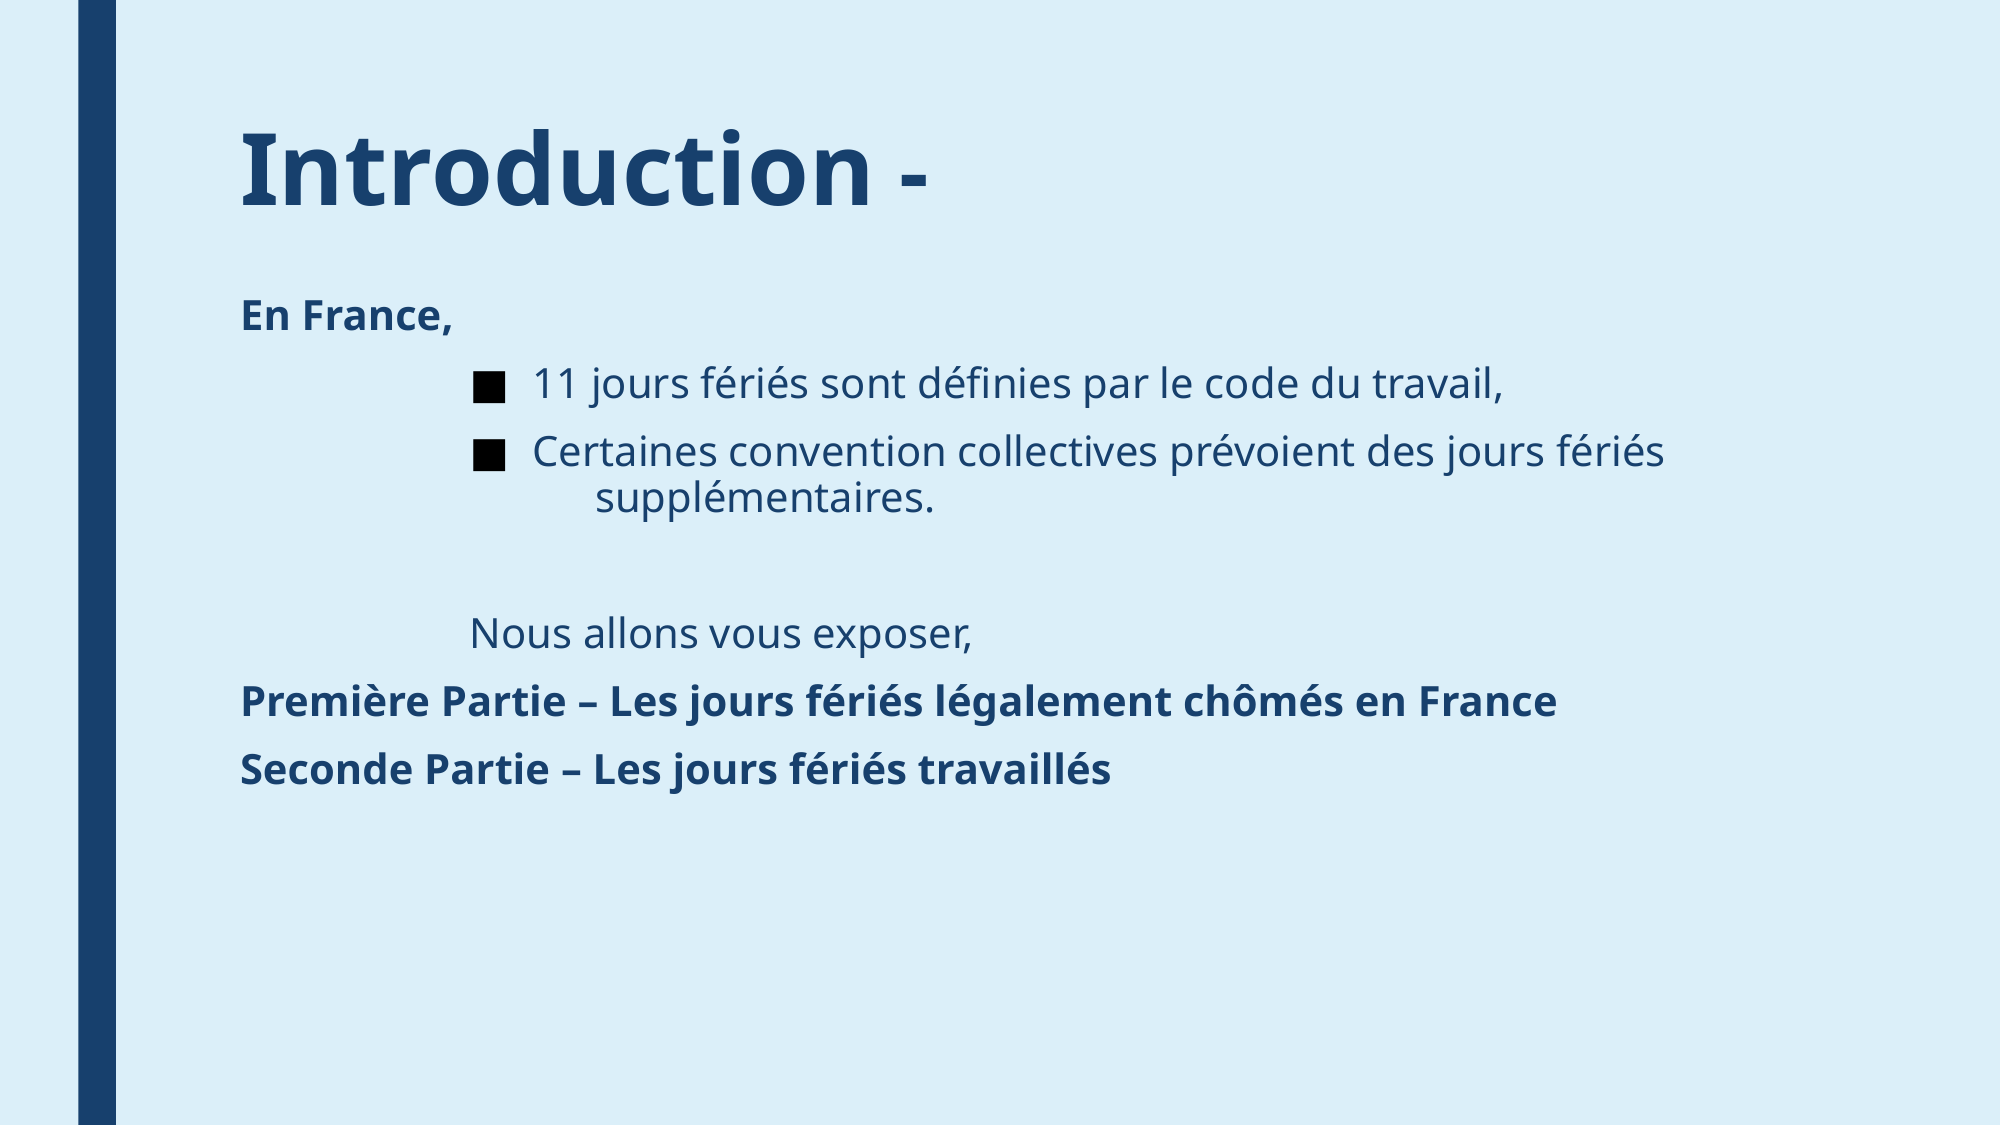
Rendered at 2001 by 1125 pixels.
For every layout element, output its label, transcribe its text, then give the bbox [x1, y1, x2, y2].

list En France, 11 jours fériés sont définies par le code du travail, Certaines convention collectives prévoient des jours fériés supplémentaires. Nous allons vous exposer, Première Partie – Les jours fériés légalement chômés en France Seconde Partie – Les jours fériés travaillés [225, 285, 1801, 873]
title Introduction - [225, 112, 1801, 242]
